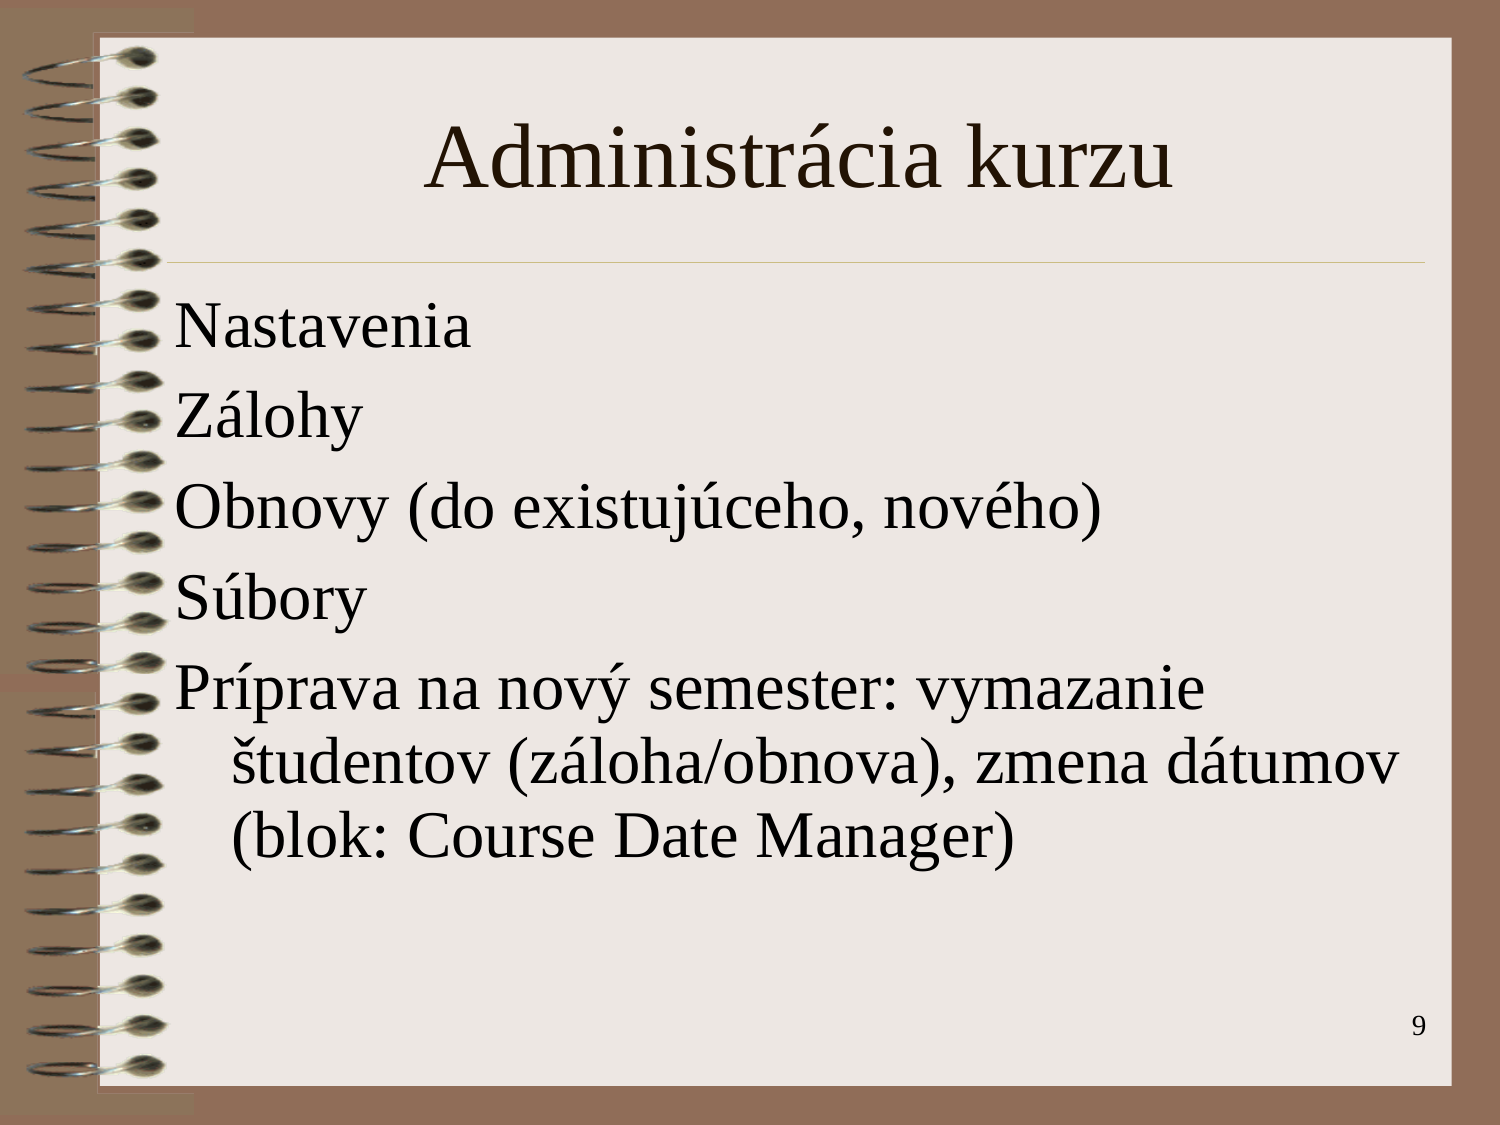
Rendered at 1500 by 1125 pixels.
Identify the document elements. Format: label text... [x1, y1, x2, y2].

list Nastavenia Zálohy Obnovy (do existujúceho, nového) Súbory Príprava na nový semester: vymazanie študentov (záloha/obnova), zmena dátumov (blok: Course Date Manager) [174, 287, 1425, 963]
picture [0, 692, 194, 1115]
title Administrácia kurzu [174, 38, 1425, 274]
picture [0, 8, 194, 674]
